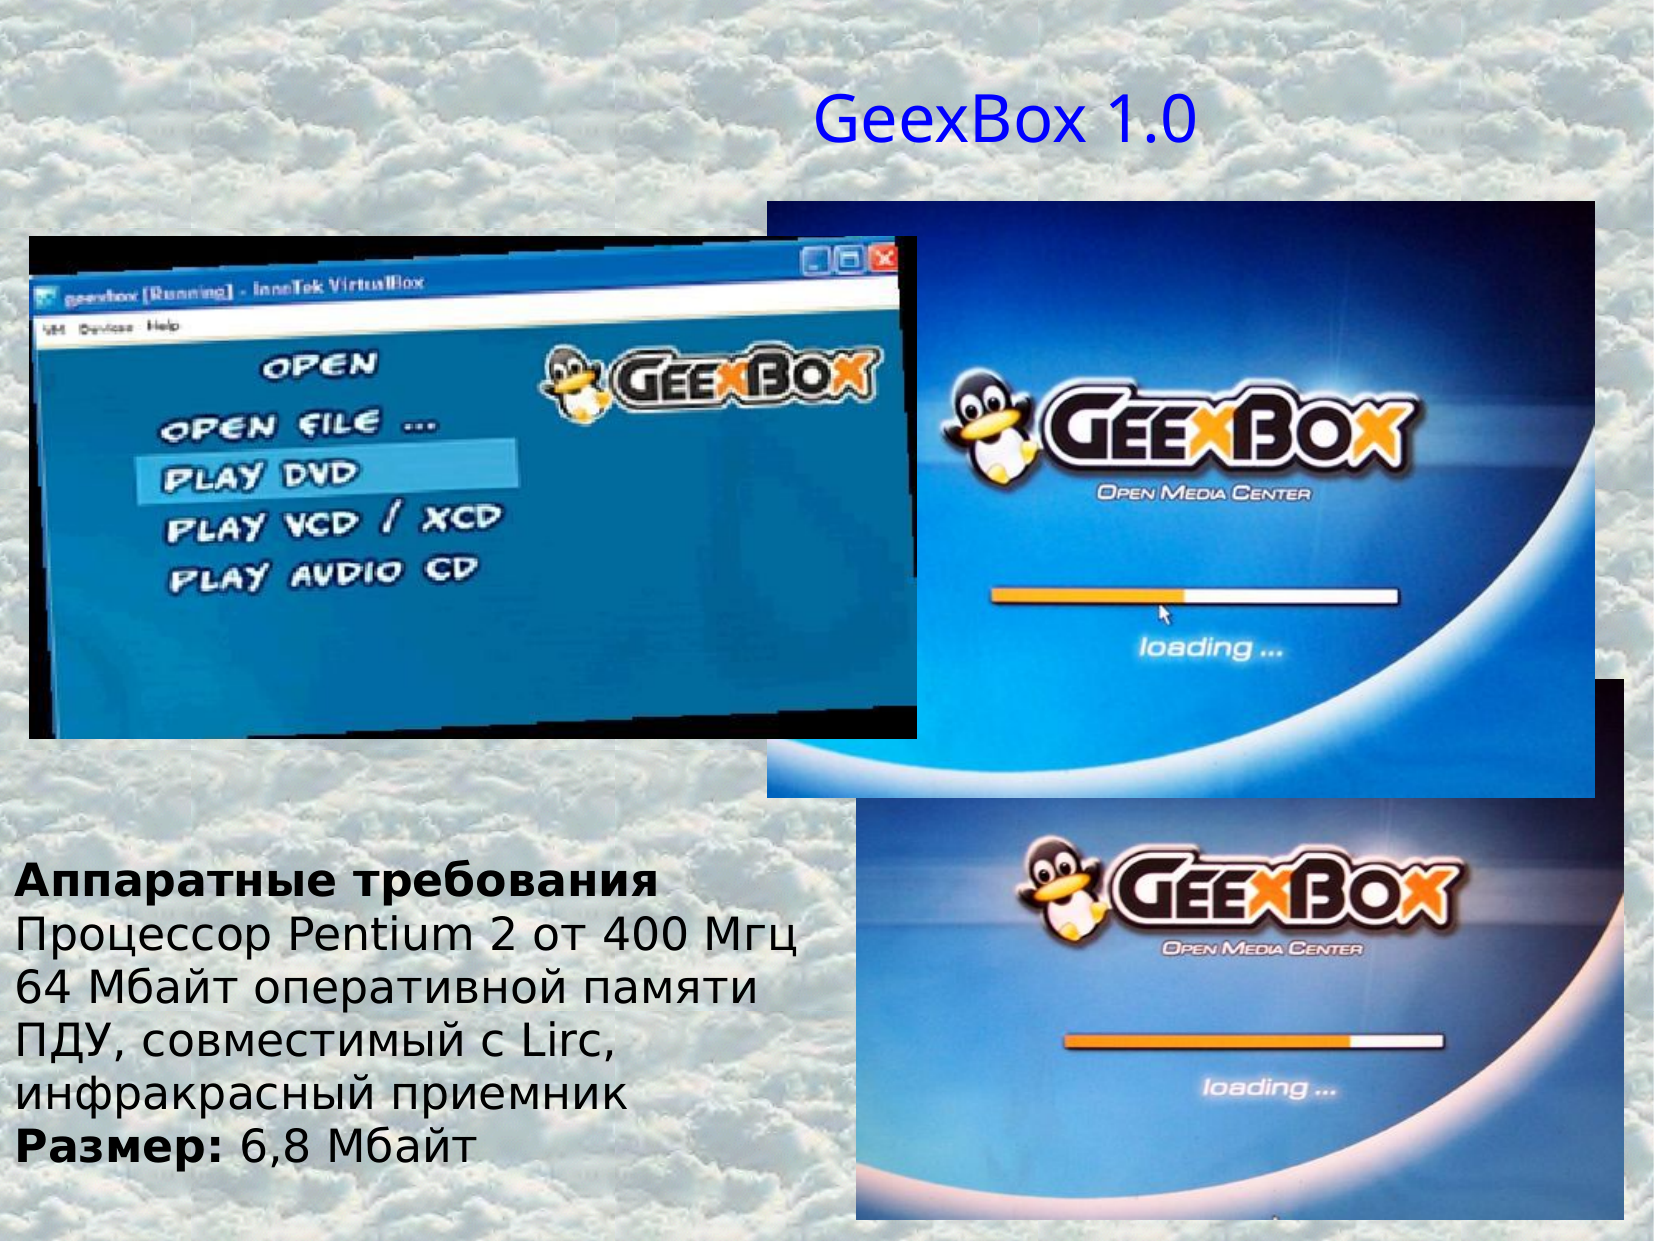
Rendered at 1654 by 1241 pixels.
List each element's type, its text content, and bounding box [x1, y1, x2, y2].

text_box GeexBox 1.0 [797, 64, 1595, 178]
picture [0, 0, 1654, 1241]
text_box Аппаратные требования Процессор Pentium 2 от 400 Мгц 64 Мбайт оперативной памяти ПДУ, совместимый с Lirс, инфракрасный приемник Размер: 6,8 Мбайт [0, 846, 827, 1182]
